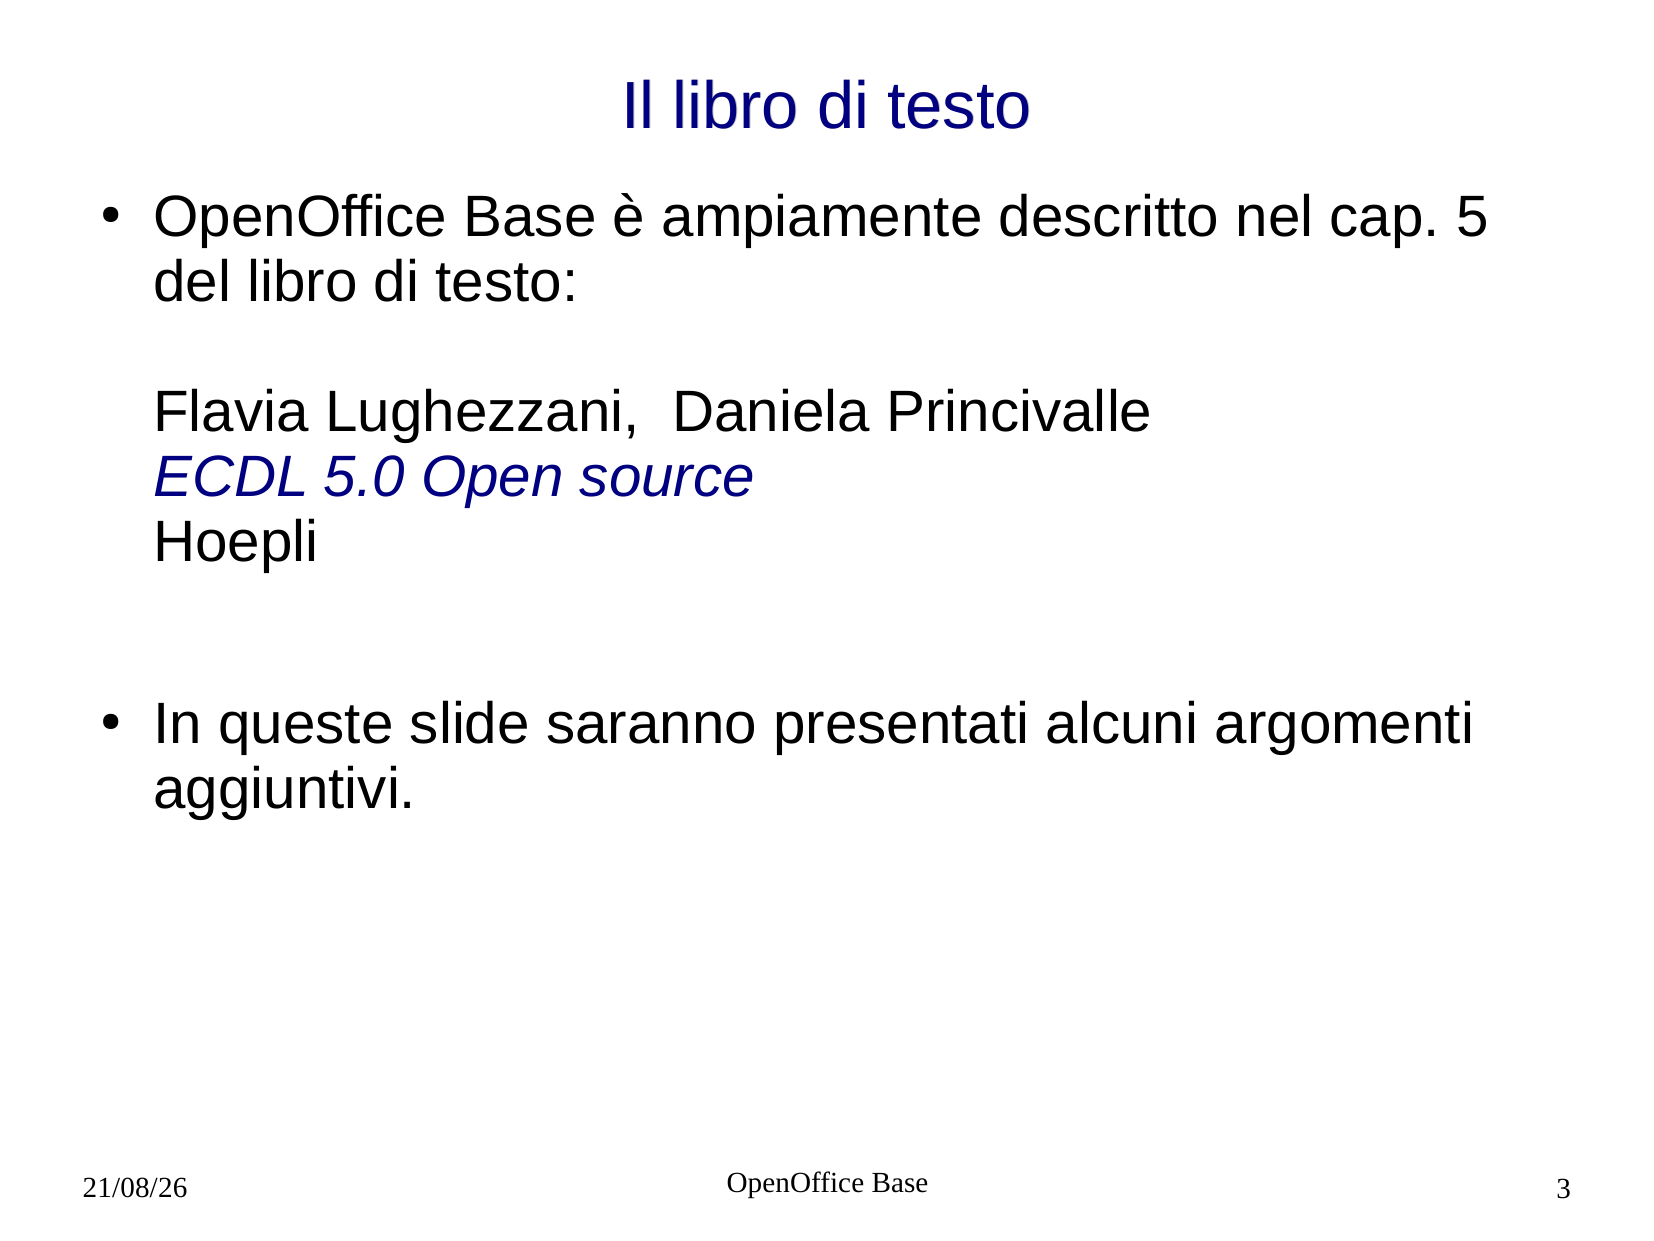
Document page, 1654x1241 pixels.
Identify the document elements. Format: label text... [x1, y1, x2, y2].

title Il libro di testo [82, 49, 1571, 161]
list OpenOffice Base è ampiamente descritto nel cap. 5 del libro di testo: Flavia Lughezzani, Daniela Princivalle ECDL 5.0 Open source Hoepli In queste slide saranno presentati alcuni argomenti aggiuntivi. [82, 183, 1571, 1142]
